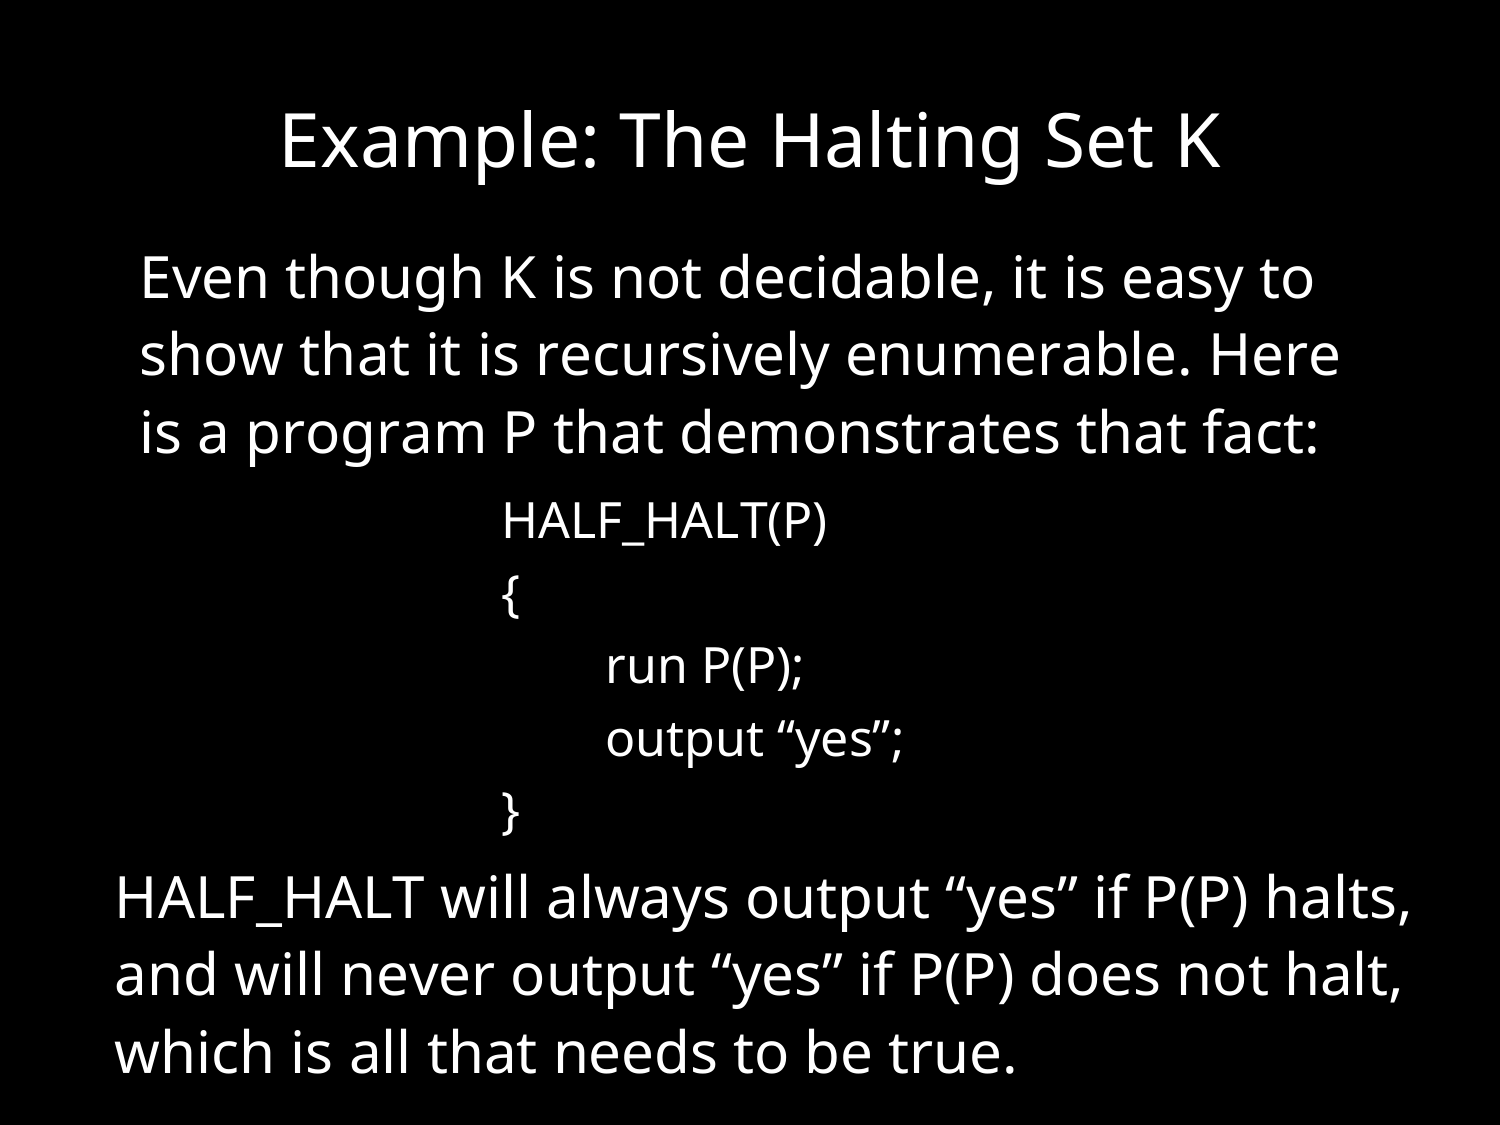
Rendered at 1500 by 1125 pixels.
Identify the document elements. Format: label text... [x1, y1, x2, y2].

text_box HALF_HALT will always output “yes” if P(P) halts, and will never output “yes” if P(P) does not halt, which is all that needs to be true. [100, 860, 1429, 1094]
text_box Example: The Halting Set K [112, 67, 1388, 209]
text_box HALF_HALT(P) { run P(P); output “yes”; } [486, 480, 920, 847]
text_box Even though K is not decidable, it is easy to show that it is recursively enumerable. Here is a program P that demonstrates that fact: [124, 240, 1357, 474]
